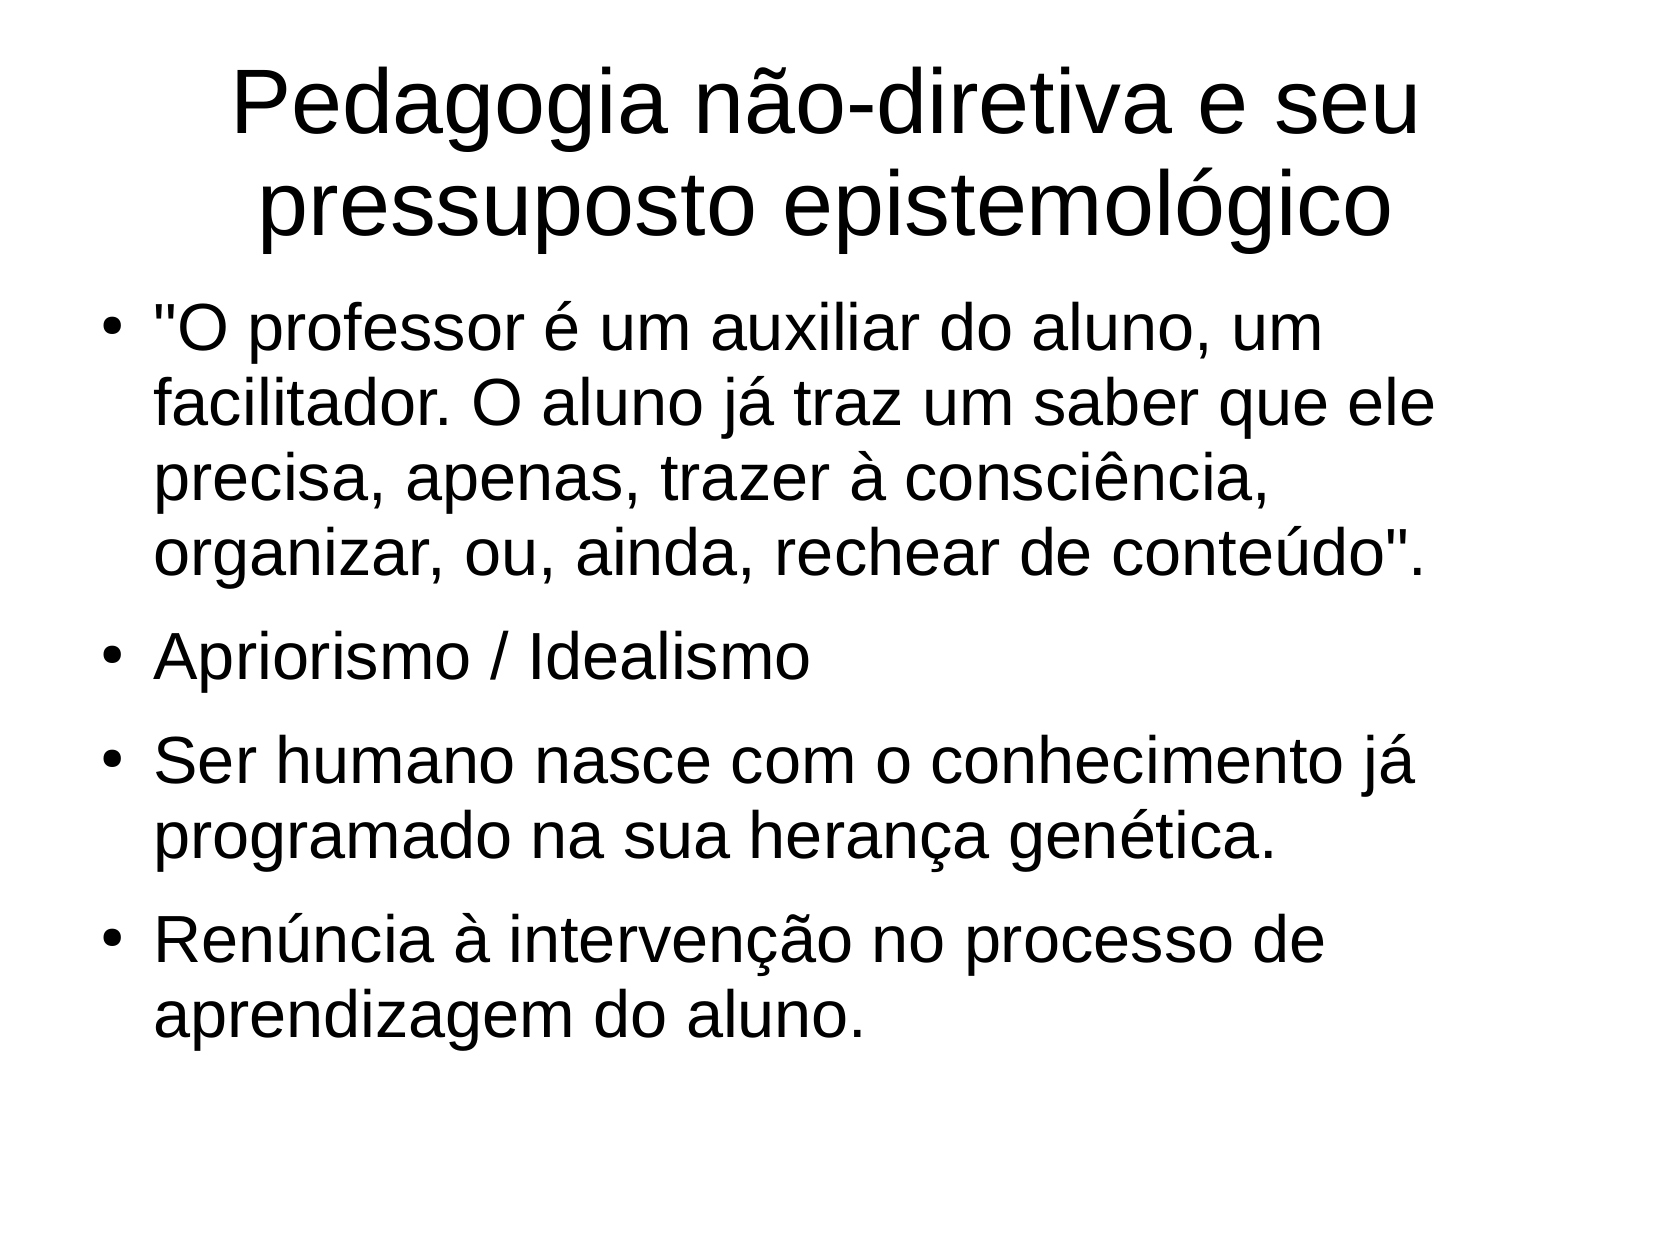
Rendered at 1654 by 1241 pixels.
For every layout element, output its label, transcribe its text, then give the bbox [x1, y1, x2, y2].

title Pedagogia não-diretiva e seu pressuposto epistemológico [82, 49, 1571, 257]
list "O professor é um auxiliar do aluno, um facilitador. O aluno já traz um saber que ele precisa, apenas, trazer à consciência, organizar, ou, ainda, rechear de conteúdo". Apriorismo / Idealismo Ser humano nasce com o conhecimento já programado na sua herança genética. Renúncia à intervenção no processo de aprendizagem do aluno. [82, 290, 1571, 1052]
